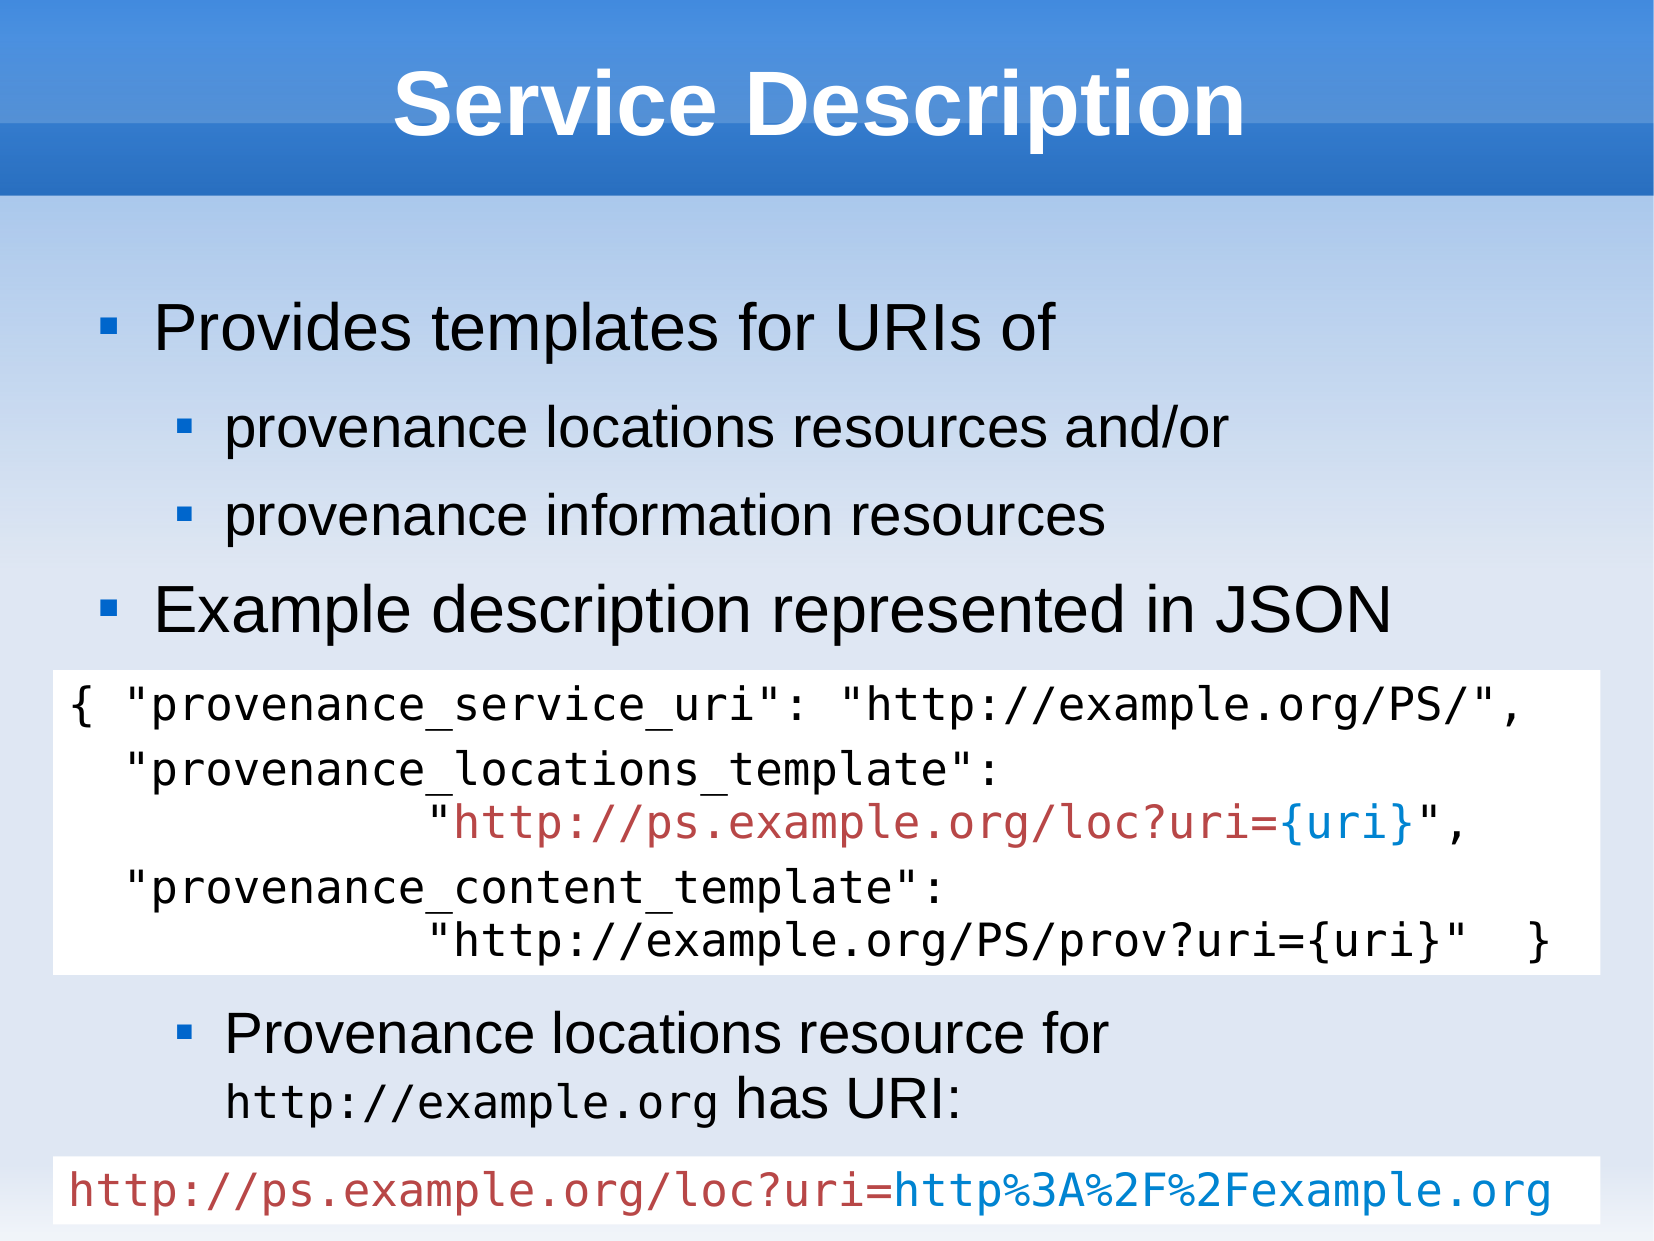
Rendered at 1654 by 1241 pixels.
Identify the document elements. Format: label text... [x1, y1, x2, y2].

text_box { "provenance_service_uri": "http://example.org/PS/", "provenance_locations_template": "http://ps.example.org/loc?uri={uri}", "provenance_content_template": "http://example.org/PS/prov?uri={uri}" } [53, 670, 1601, 975]
list Provides templates for URIs of provenance locations resources and/or provenance information resources Example description represented in JSON Provenance locations resource for http://example.org has URI: [82, 290, 1571, 670]
picture [0, 0, 1654, 1241]
title Service Description [76, 0, 1565, 208]
text_box http://ps.example.org/loc?uri=http%3A%2F%2Fexample.org [53, 1156, 1601, 1225]
list Provides templates for URIs of provenance locations resources and/or provenance information resources Example description represented in JSON Provenance locations resource for http://example.org has URI: [82, 975, 1571, 1131]
